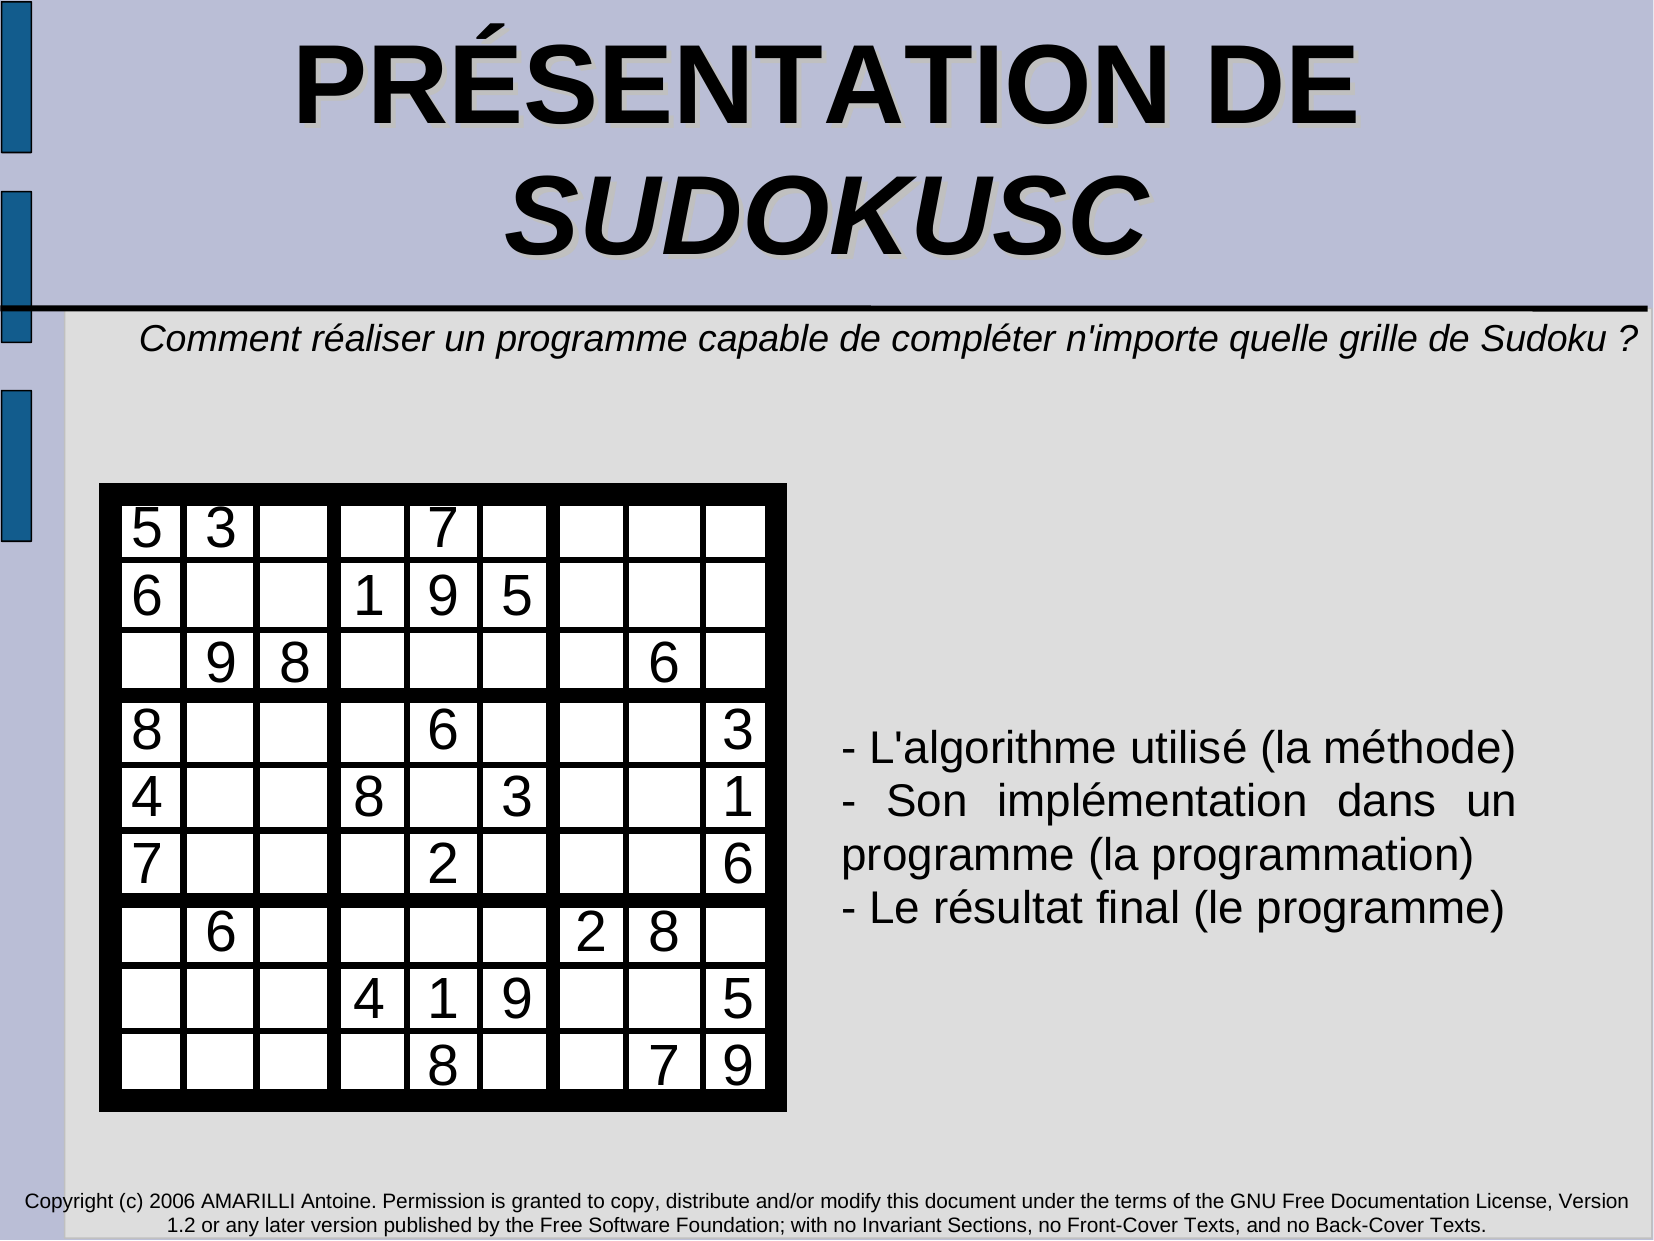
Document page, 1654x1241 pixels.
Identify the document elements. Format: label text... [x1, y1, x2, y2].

chart [88, 472, 798, 1181]
text_box Comment réaliser un programme capable de compléter n'importe quelle grille de Sudoku ? [0, 308, 1654, 367]
text_box - L'algorithme utilisé (la méthode) - Son implémentation dans un programme (la programmation) - Le résultat final (le programme) [826, 712, 1625, 941]
text_box PRÉSENTATION DE SUDOKUSC [0, 9, 1654, 286]
text_box Copyright (c) 2006 AMARILLI Antoine. Permission is granted to copy, distribute and/or modify this document under the terms of the GNU Free Documentation License, Version 1.2 or any later version published by the Free Software Foundation; with no Invariant Sections, no Front-Cover Texts, and no Back-Cover Texts. [0, 1181, 1654, 1241]
